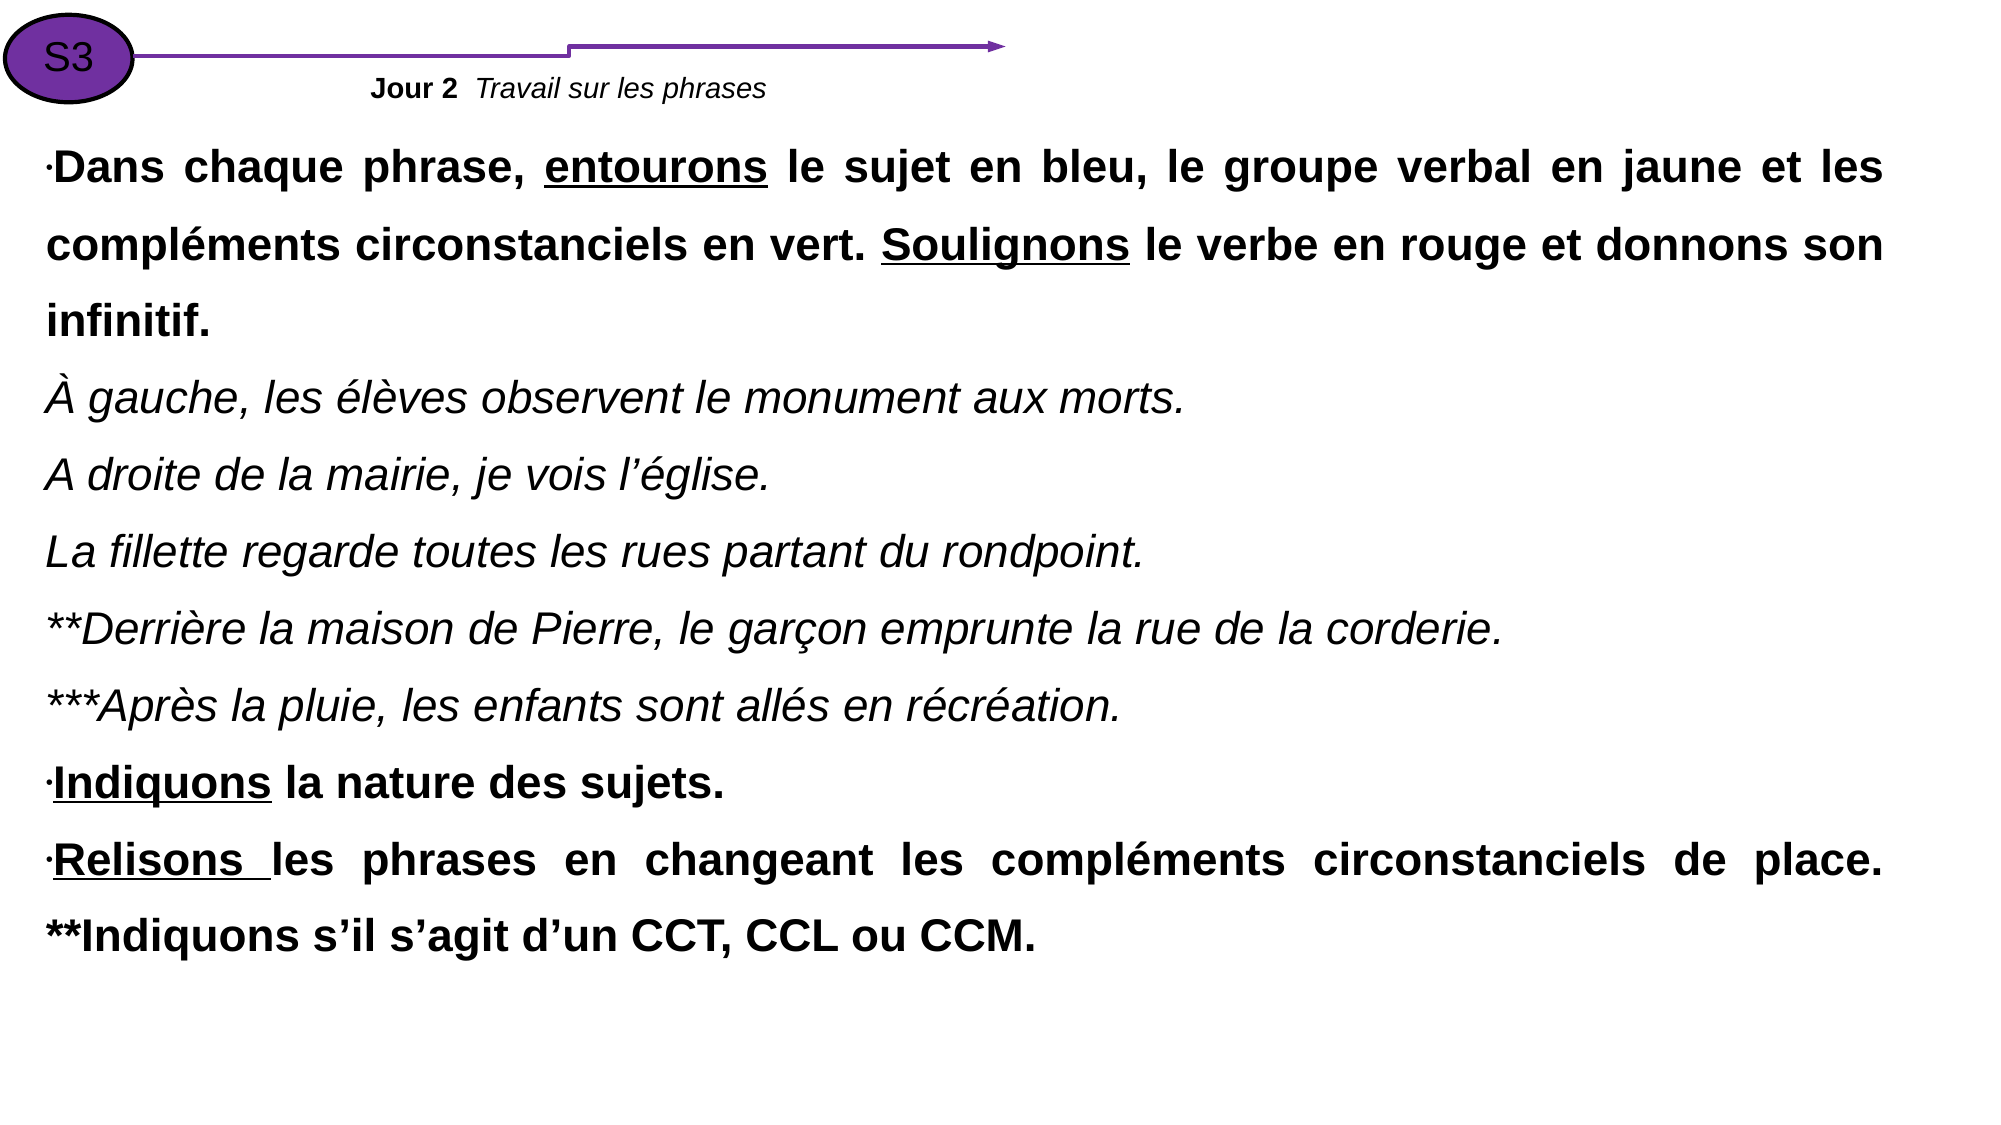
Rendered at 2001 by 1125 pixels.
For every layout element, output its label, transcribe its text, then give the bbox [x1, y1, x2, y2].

text_box Dans chaque phrase, entourons le sujet en bleu, le groupe verbal en jaune et les compléments circonstanciels en vert. Soulignons le verbe en rouge et donnons son infinitif. À gauche, les élèves observent le monument aux morts. A droite de la mairie, je vois l’église. La fillette regarde toutes les rues partant du rondpoint. **Derrière la maison de Pierre, le garçon emprunte la rue de la corderie. ***Après la pluie, les enfants sont allés en récréation. Indiquons la nature des sujets. Relisons les phrases en changeant les compléments circonstanciels de place. **Indiquons s’il s’agit d’un CCT, CCL ou CCM. [39, 109, 1934, 1085]
text_box S3 [4, 14, 133, 103]
text_box Jour 2 Travail sur les phrases [132, 66, 1006, 109]
